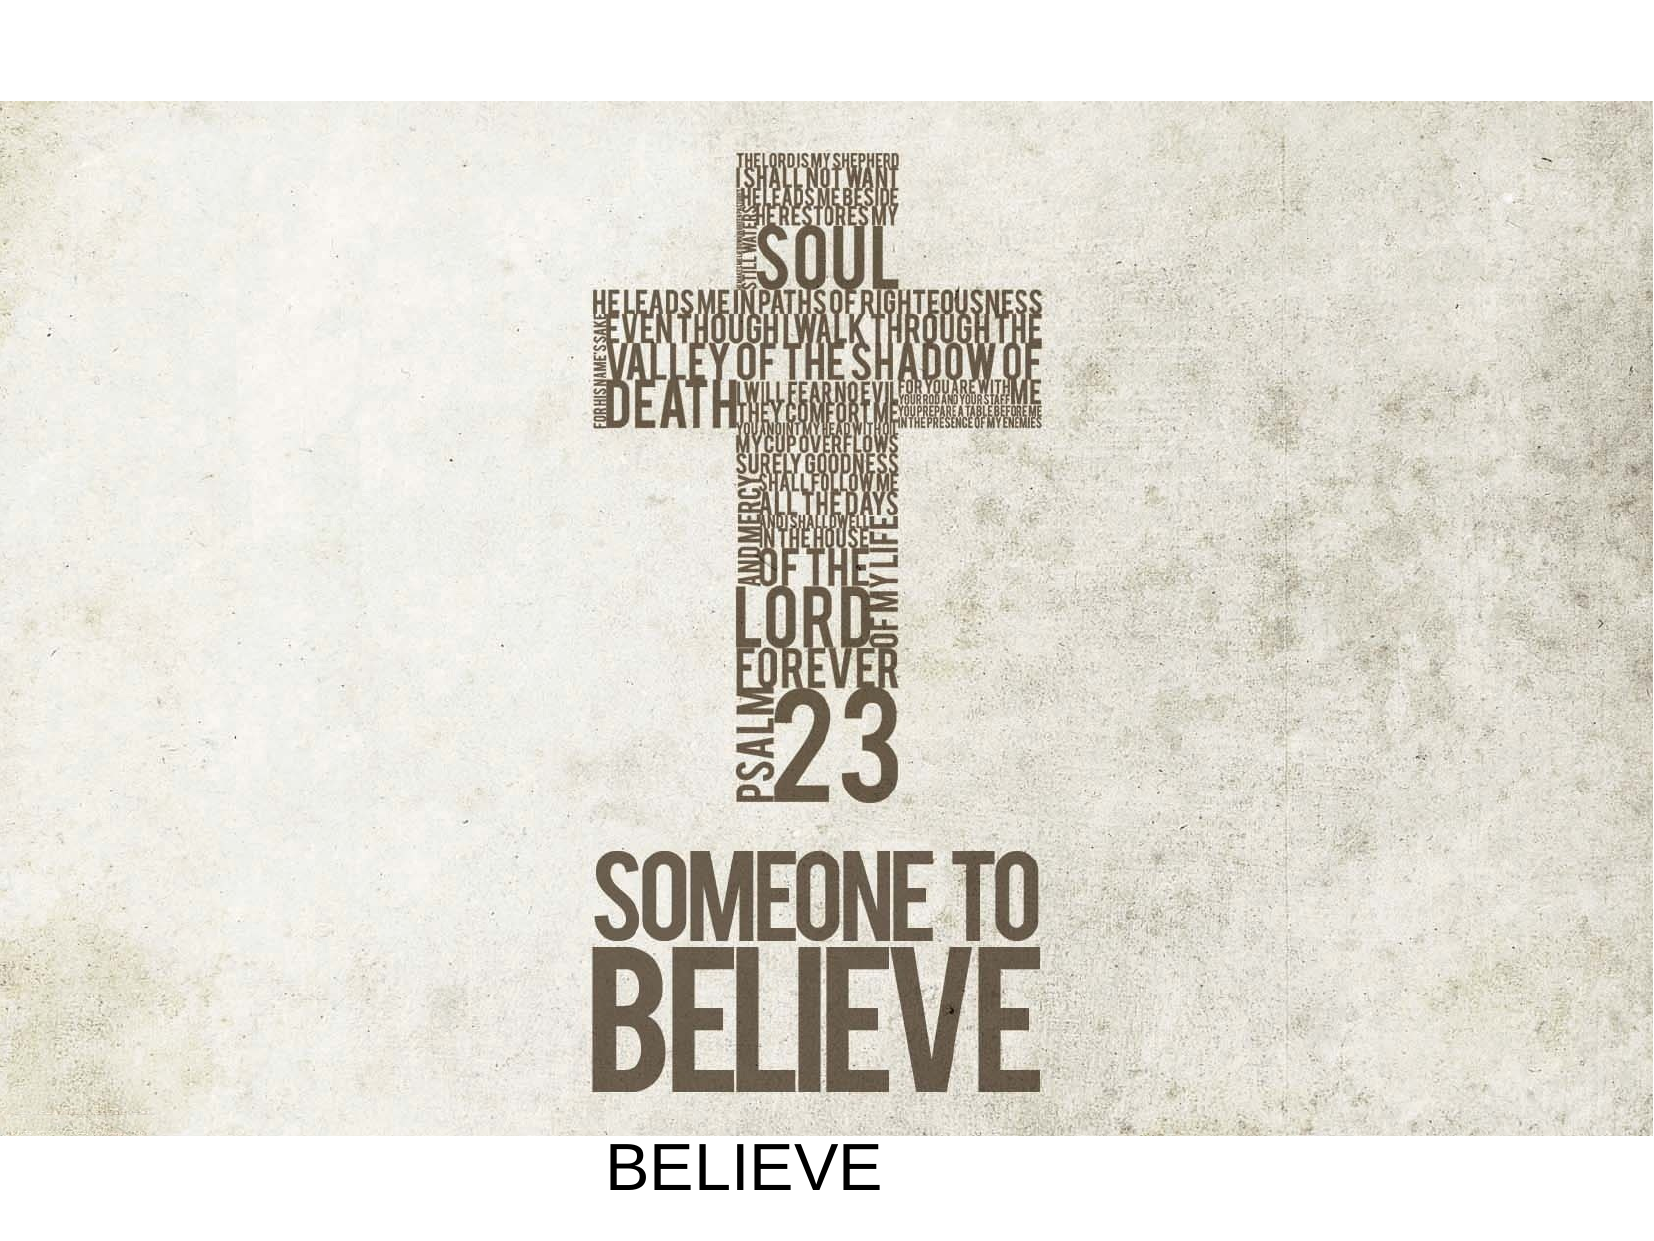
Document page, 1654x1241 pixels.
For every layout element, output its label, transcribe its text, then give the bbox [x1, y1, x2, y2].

text_box BELIEVE [590, 1122, 1057, 1212]
picture [0, 101, 1653, 1136]
